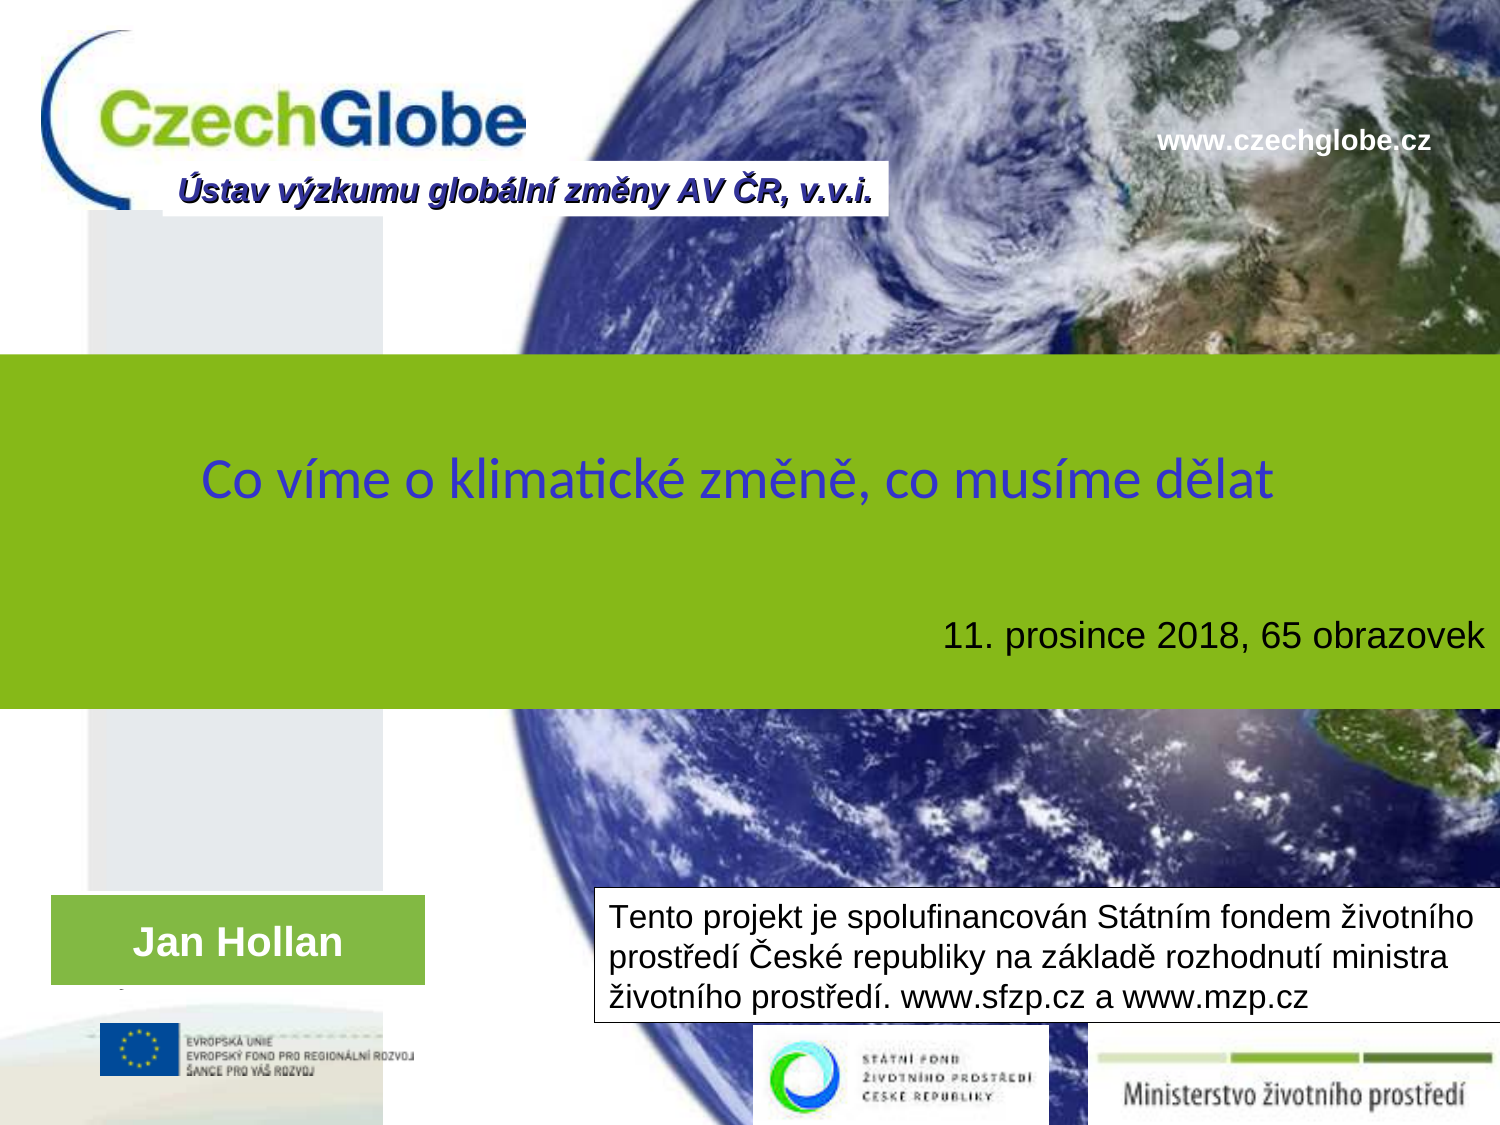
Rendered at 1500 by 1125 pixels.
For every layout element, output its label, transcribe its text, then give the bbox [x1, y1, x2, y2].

picture [0, 709, 1500, 1125]
picture [0, 0, 1500, 354]
title Co víme o klimatické změně, co musíme dělat [59, 354, 1418, 596]
text_box Ústav výzkumu globální změny AV ČR, v.v.i. [162, 160, 889, 217]
text_box Jan Hollan [49, 892, 428, 988]
text_box Tento projekt je spolufinancován Státním fondem životního prostředí České republiky na základě rozhodnutí ministra životního prostředí. www.sfzp.cz a www.mzp.cz [594, 887, 1500, 1023]
text_box www.czechglobe.cz [971, 113, 1447, 192]
text_box 11. prosince 2018, 65 obrazovek [287, 603, 1500, 709]
text_box [0, 354, 1500, 709]
